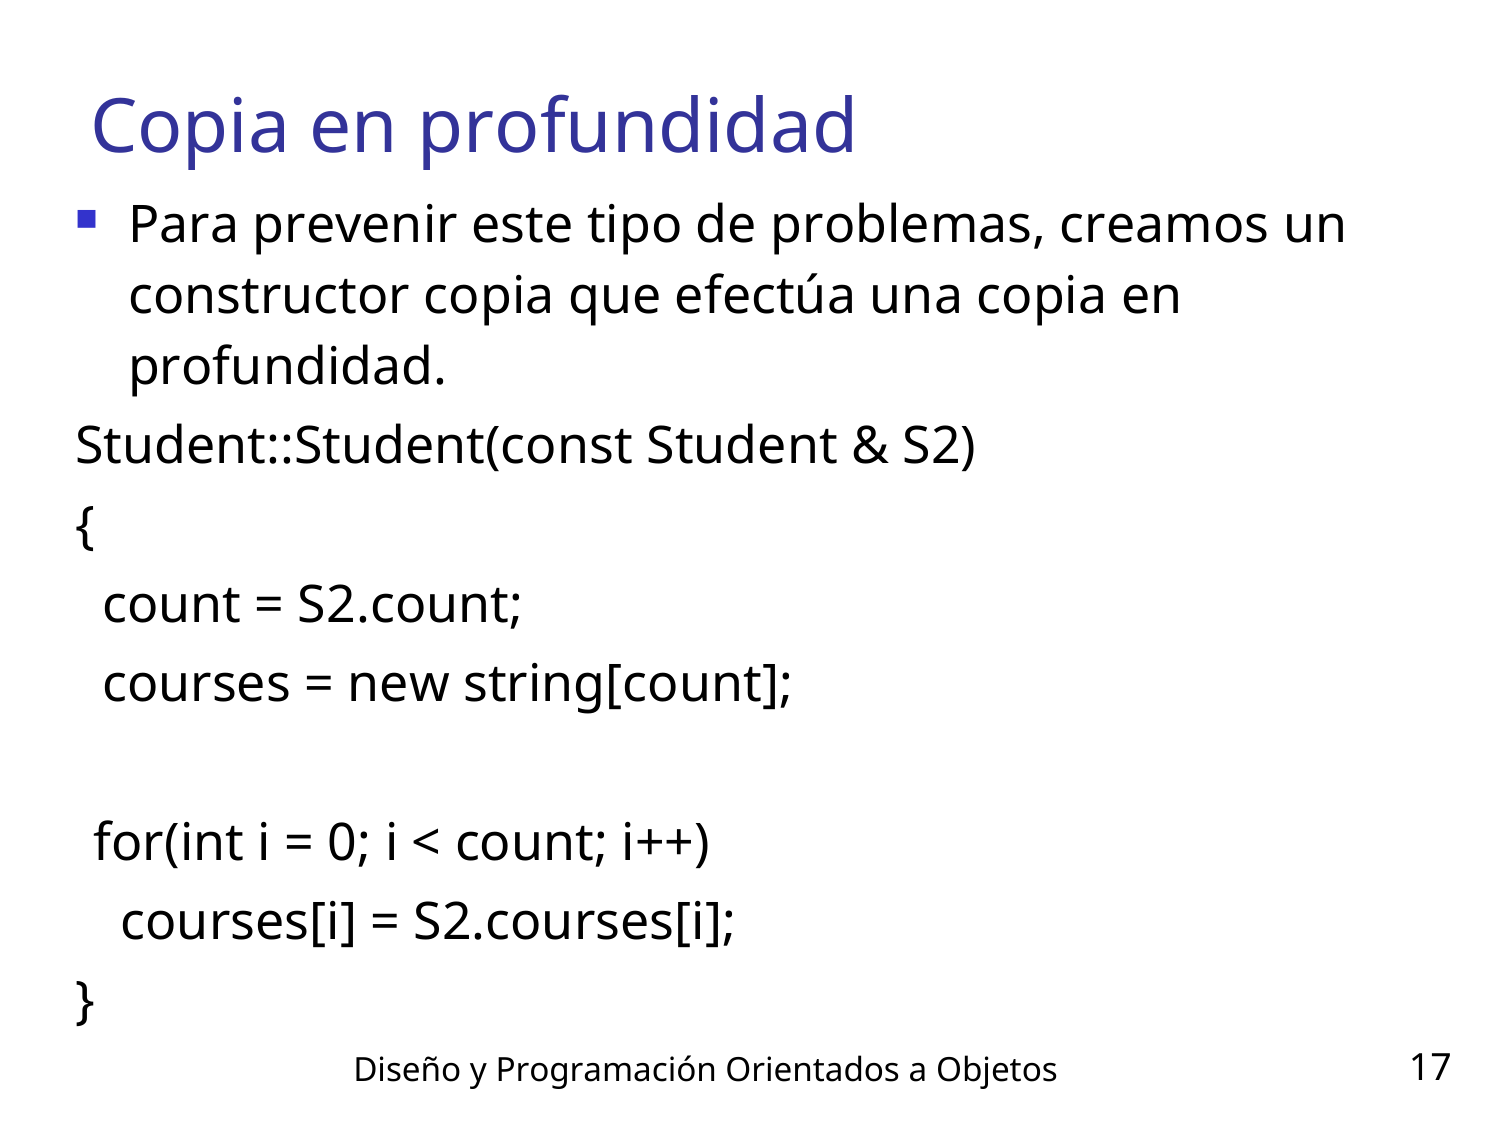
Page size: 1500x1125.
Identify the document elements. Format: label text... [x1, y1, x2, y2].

title Copia en profundidad [75, 4, 1466, 182]
list Para prevenir este tipo de problemas, creamos un constructor copia que efectúa una copia en profundidad. Student::Student(const Student & S2)‏ { count = S2.count; courses = new string[count]; for(int i = 0; i < count; i++)‏ courses[i] = S2.courses[i]; } [75, 187, 1462, 1036]
